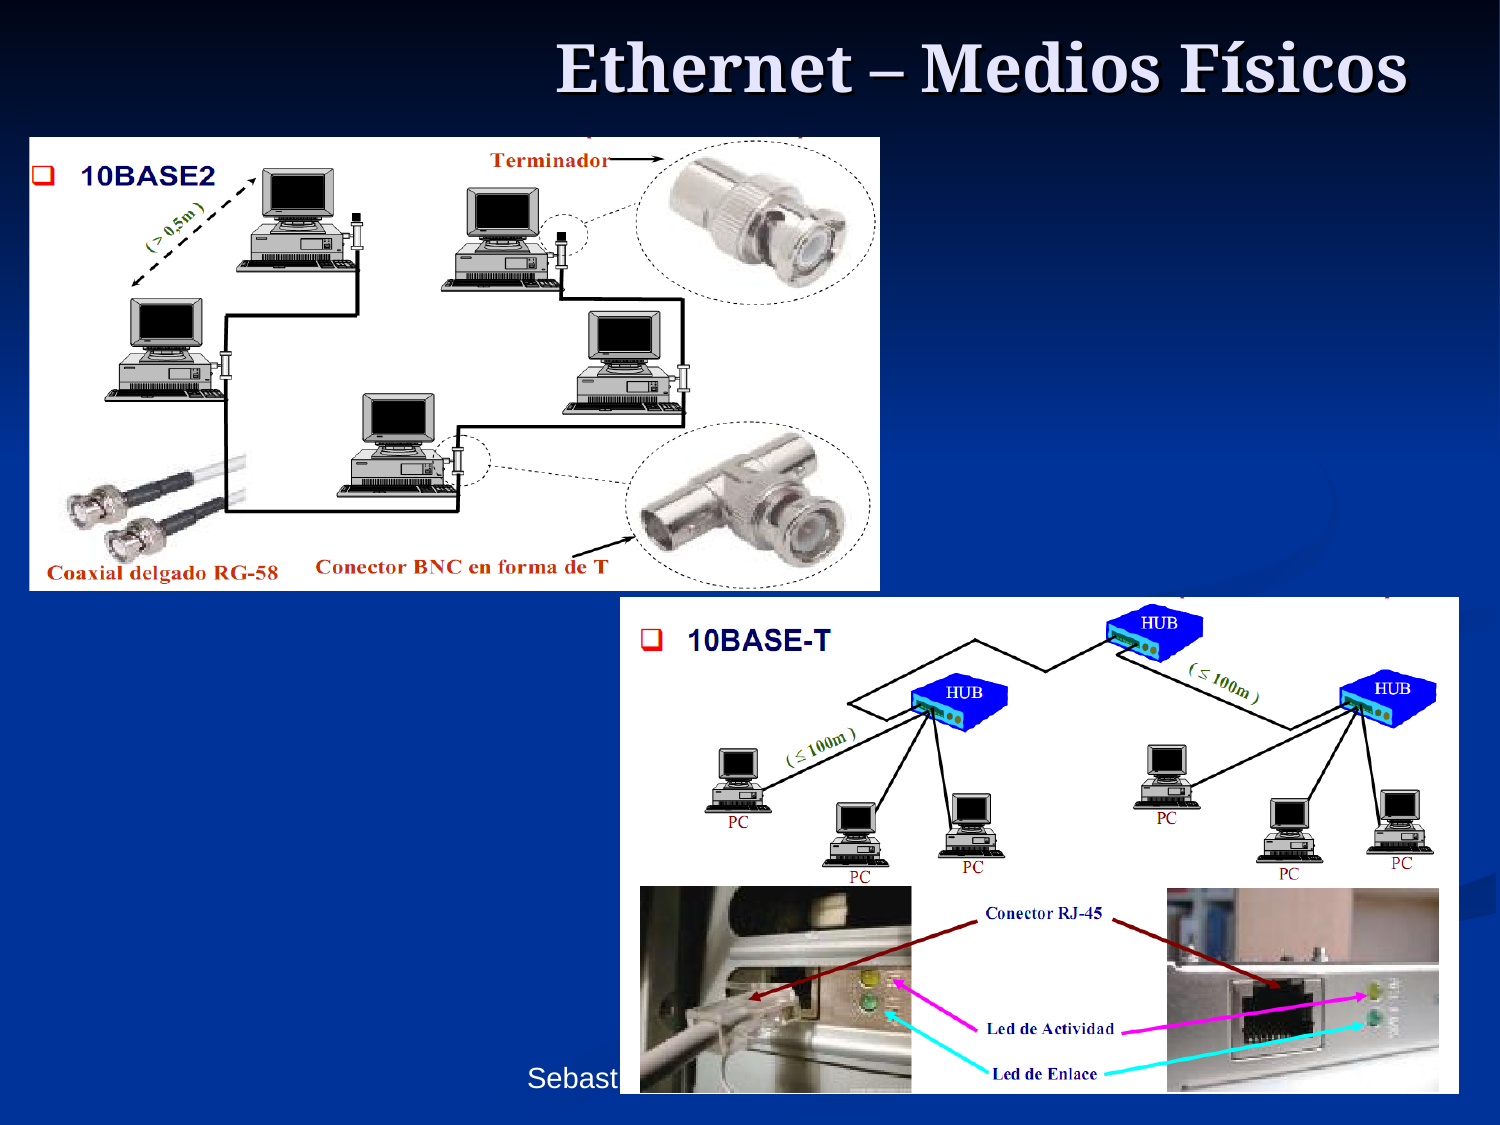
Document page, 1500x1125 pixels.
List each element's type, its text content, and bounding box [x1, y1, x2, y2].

title Ethernet – Medios Físicos [75, 0, 1425, 163]
picture [620, 597, 1459, 1094]
picture [29, 137, 880, 591]
